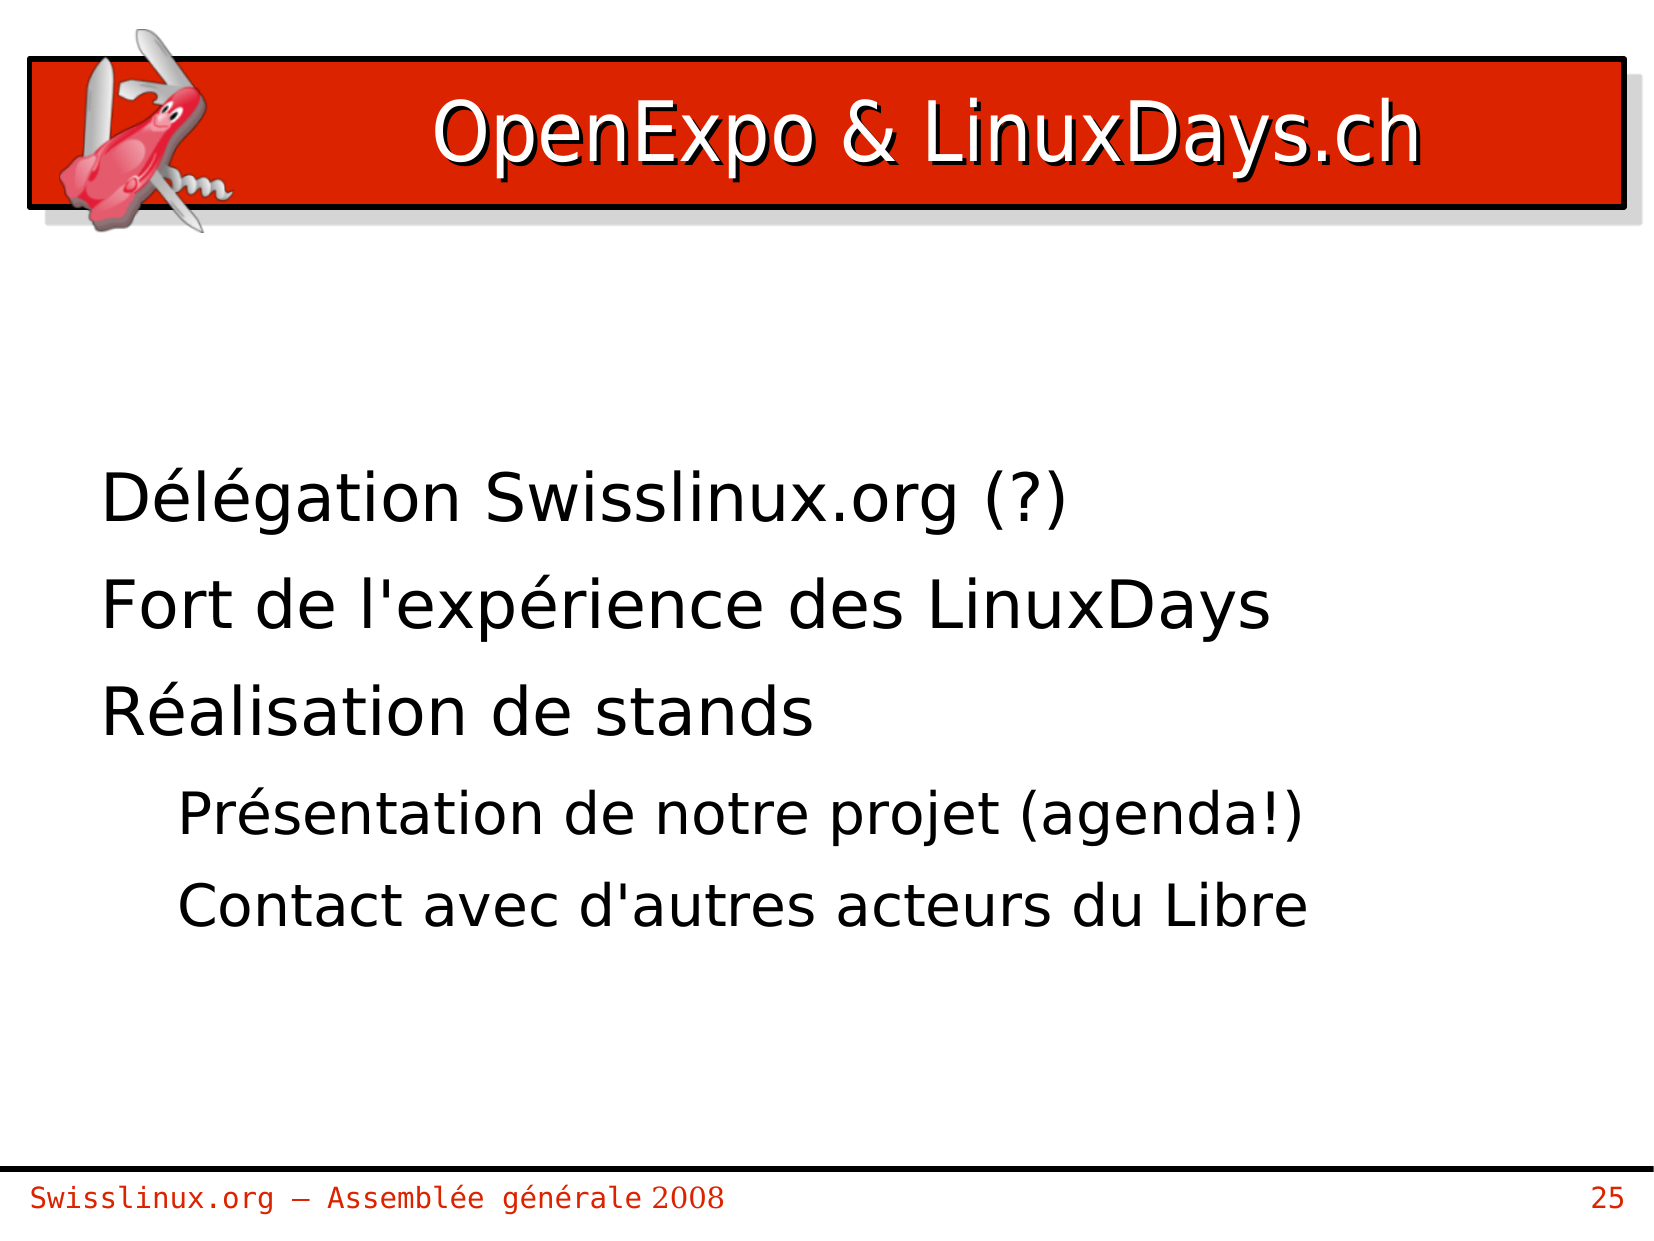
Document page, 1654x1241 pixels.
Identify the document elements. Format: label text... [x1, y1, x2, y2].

title OpenExpo & LinuxDays.ch [259, 84, 1595, 182]
list Délégation Swisslinux.org (?) Fort de l'expérience des LinuxDays Réalisation de stands Présentation de notre projet (agenda!) Contact avec d'autres acteurs du Libre [82, 290, 1571, 1109]
picture [59, 29, 234, 233]
